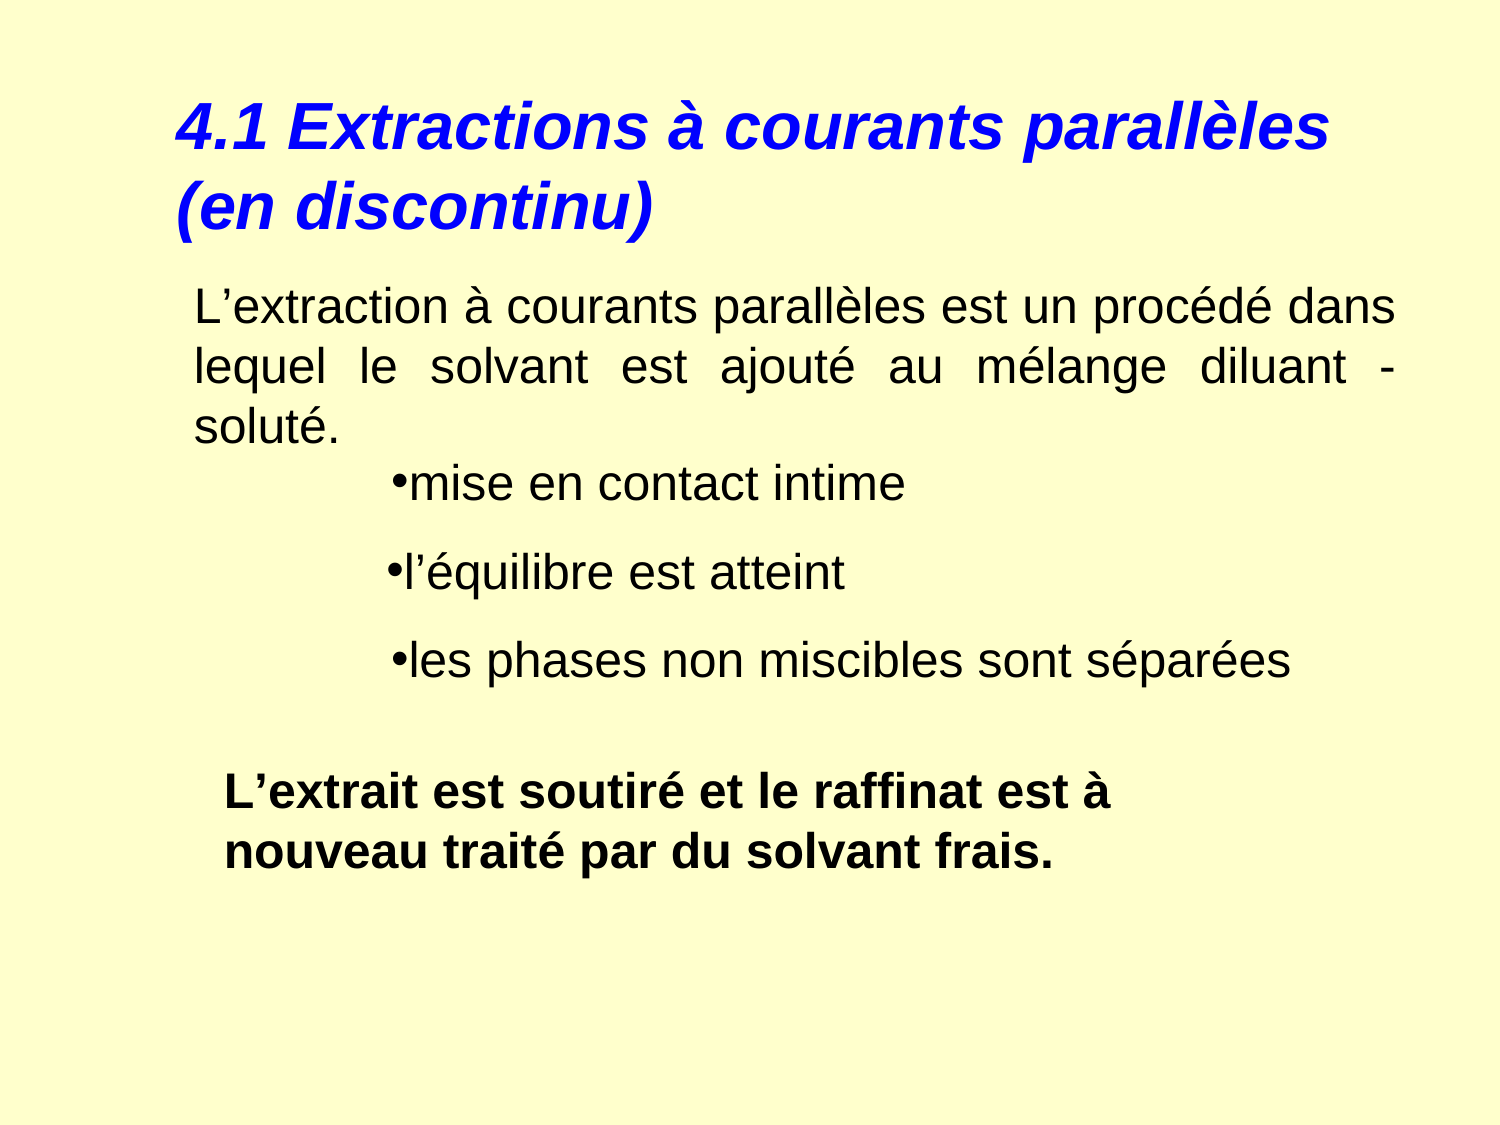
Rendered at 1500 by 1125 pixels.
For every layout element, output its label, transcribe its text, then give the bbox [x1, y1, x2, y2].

text_box 4.1 Extractions à courants parallèles (en discontinu)‏ [87, 74, 1400, 251]
text_box L’extrait est soutiré et le raffinat est à nouveau traité par du solvant frais. [59, 750, 1418, 886]
text_box l’équilibre est atteint [371, 531, 951, 607]
text_box les phases non miscibles sont séparées [76, 620, 1364, 696]
text_box L’extraction à courants parallèles est un procédé dans lequel le solvant est ajouté au mélange diluant - soluté. [28, 265, 1412, 462]
text_box mise en contact intime [76, 442, 939, 519]
